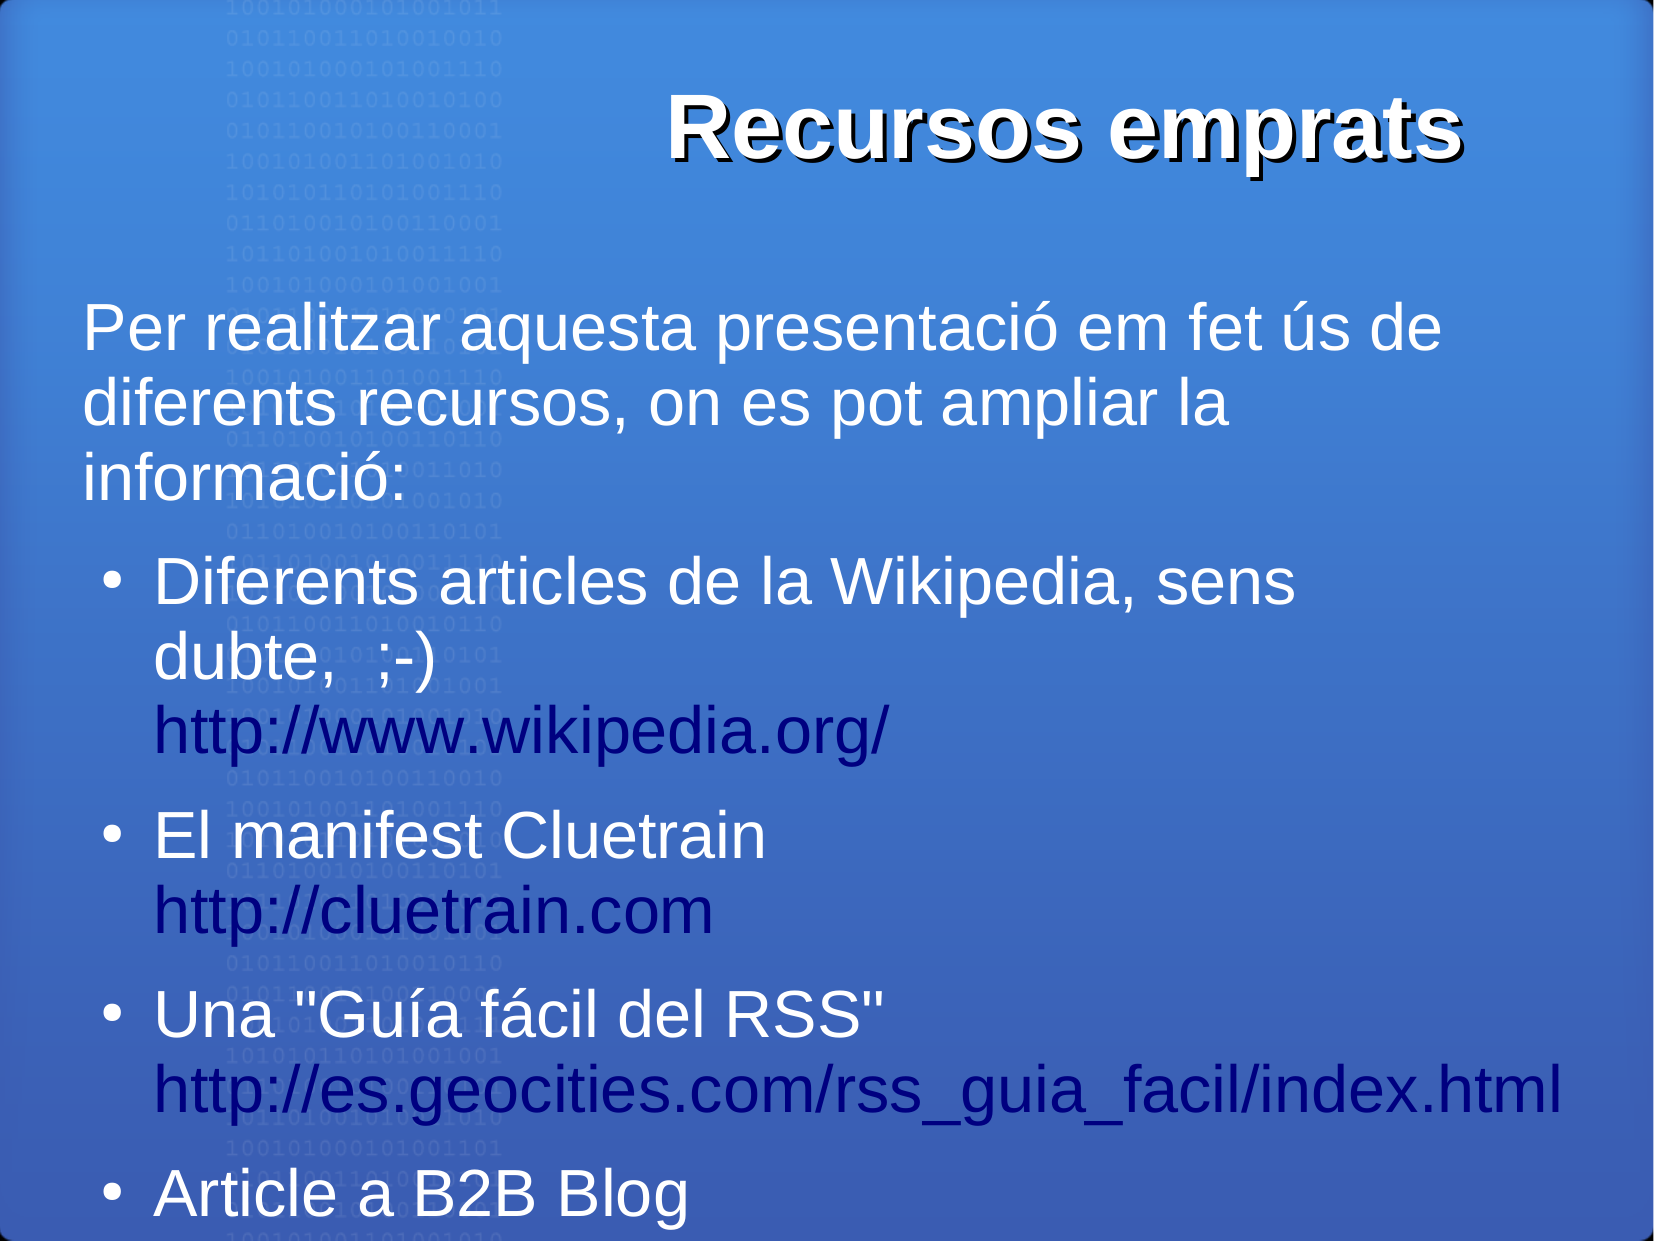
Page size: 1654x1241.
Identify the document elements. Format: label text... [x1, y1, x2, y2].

picture [0, 0, 1654, 1241]
list Per realitzar aquesta presentació em fet ús de diferents recursos, on es pot ampliar la informació: Diferents articles de la Wikipedia, sens dubte, ;-) http://www.wikipedia.org/ El manifest Cluetrain http://cluetrain.com Una "Guía fácil del RSS" http://es.geocities.com/rss_guia_facil/index.html Article a B2B Blog http://breu.bulma.net/?l10213 Article de Tim O'Reilly http://breu.bulma.net/?l10214 [82, 290, 1571, 1241]
title Recursos emprats [561, 67, 1570, 186]
